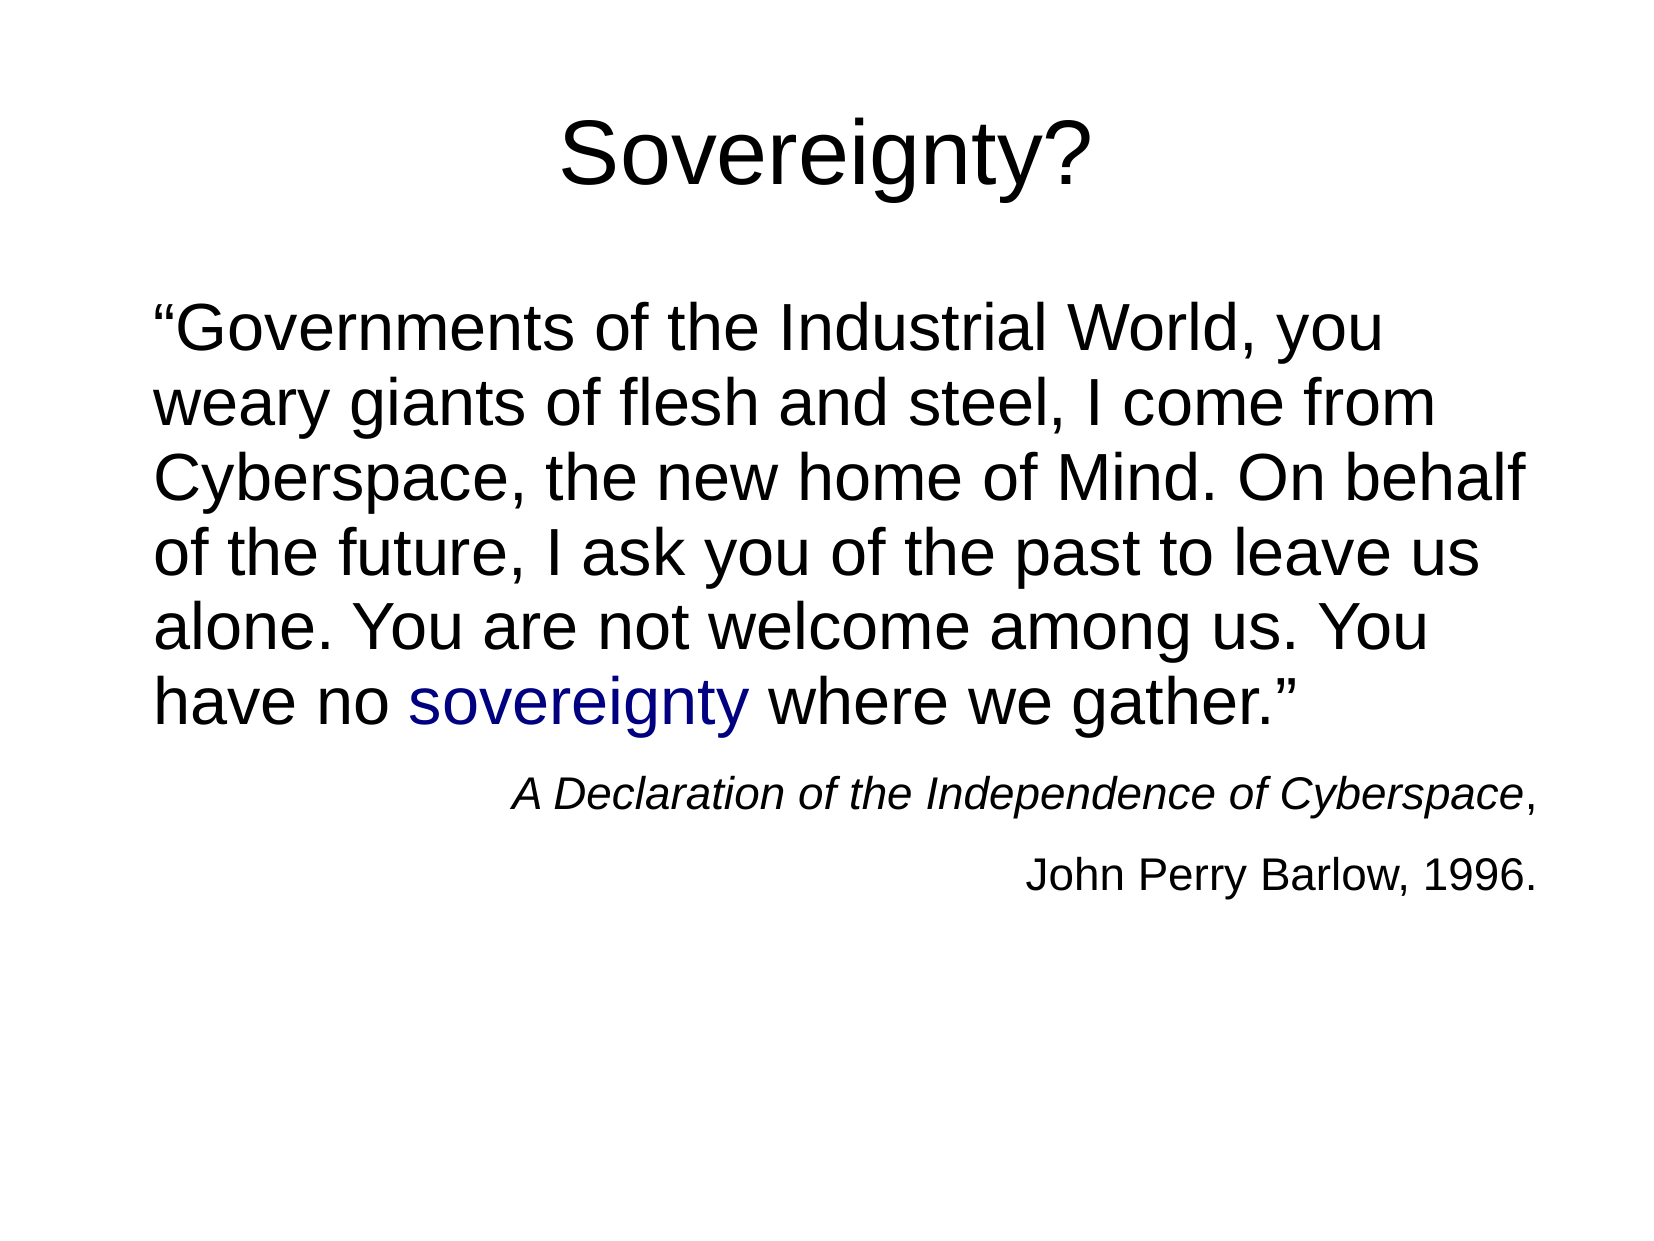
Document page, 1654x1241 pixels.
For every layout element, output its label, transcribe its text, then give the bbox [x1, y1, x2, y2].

title Sovereignty? [82, 49, 1571, 257]
list “Governments of the Industrial World, you weary giants of flesh and steel, I come from Cyberspace, the new home of Mind. On behalf of the future, I ask you of the past to leave us alone. You are not welcome among us. You have no sovereignty where we gather.” A Declaration of the Independence of Cyberspace, John Perry Barlow, 1996. [82, 290, 1538, 1193]
